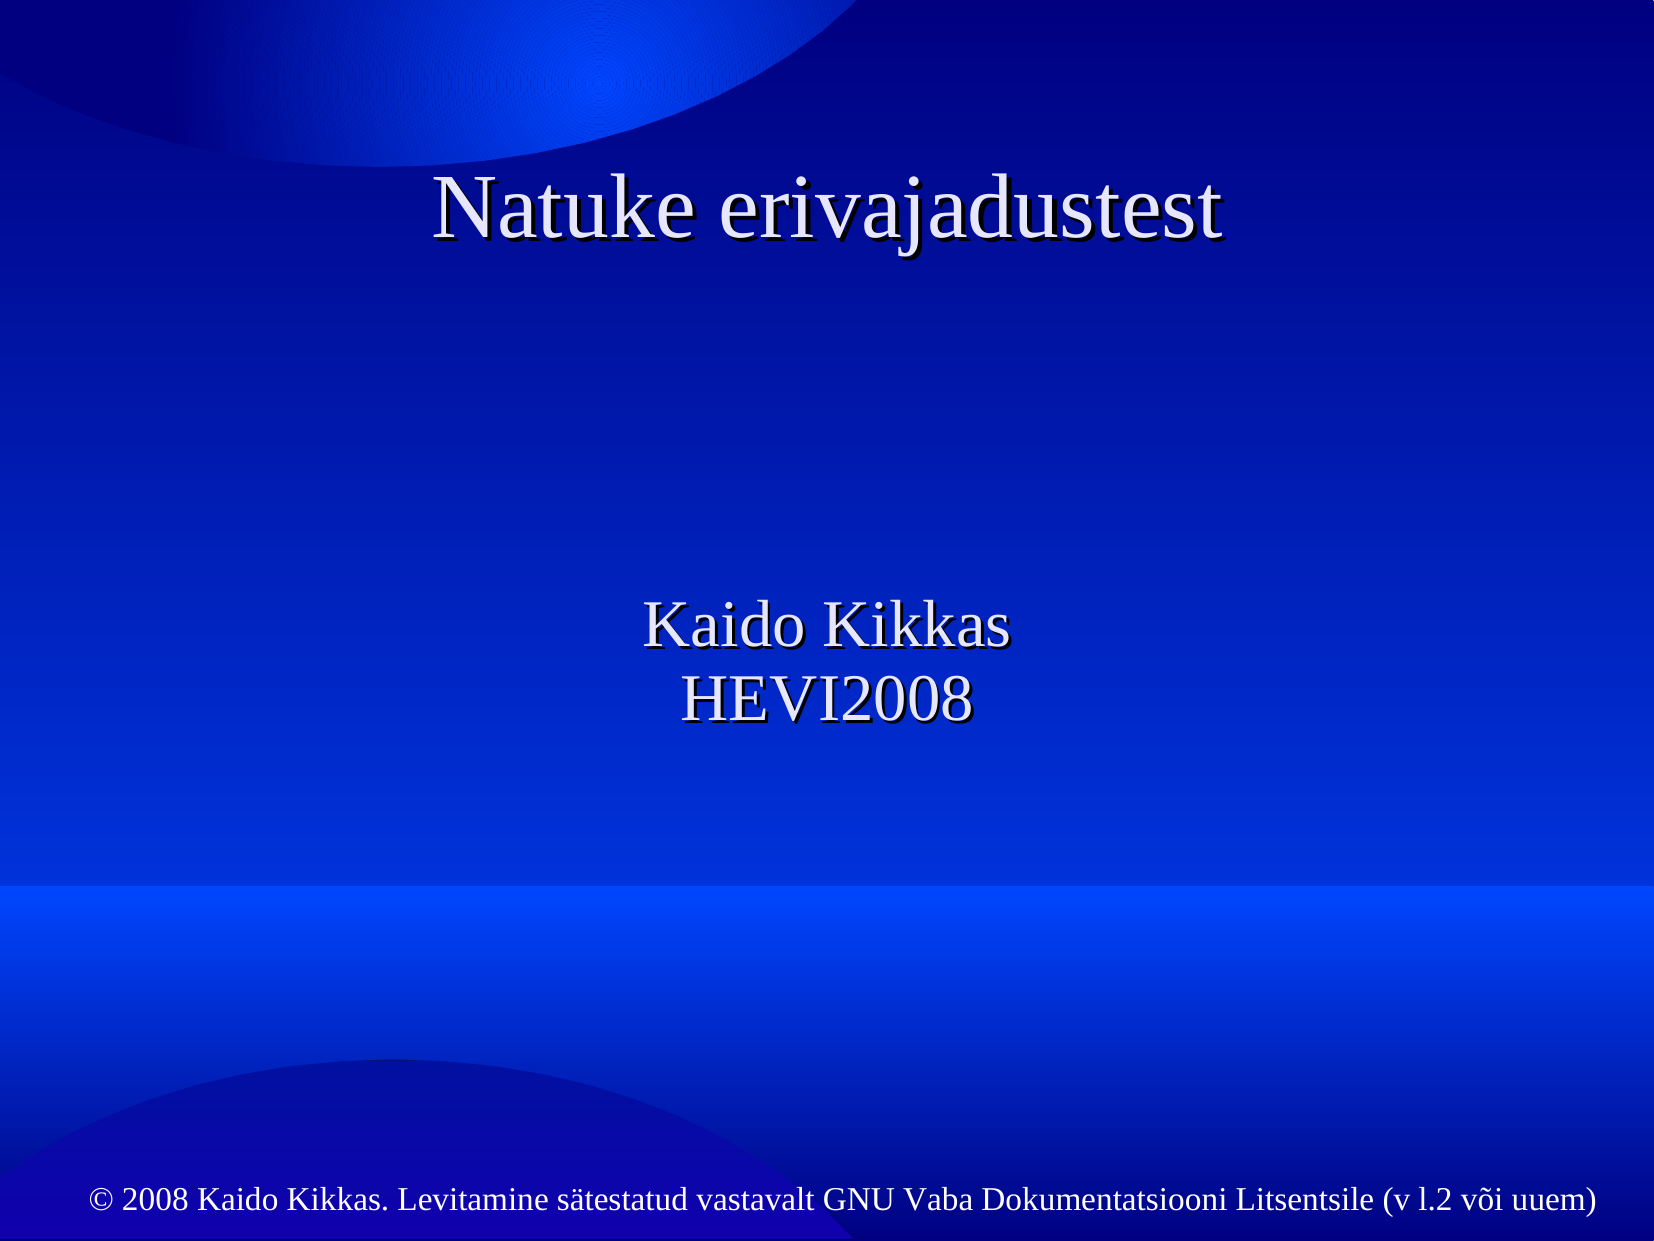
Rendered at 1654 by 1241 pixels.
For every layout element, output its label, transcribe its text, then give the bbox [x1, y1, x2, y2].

subtitle Kaido Kikkas HEVI2008 [121, 344, 1534, 1127]
text_box © 2008 Kaido Kikkas. Levitamine sätestatud vastavalt GNU Vaba Dokumentatsiooni Litsentsile (v l.2 või uuem) [88, 1181, 1654, 1241]
title Natuke erivajadustest [121, 102, 1534, 311]
